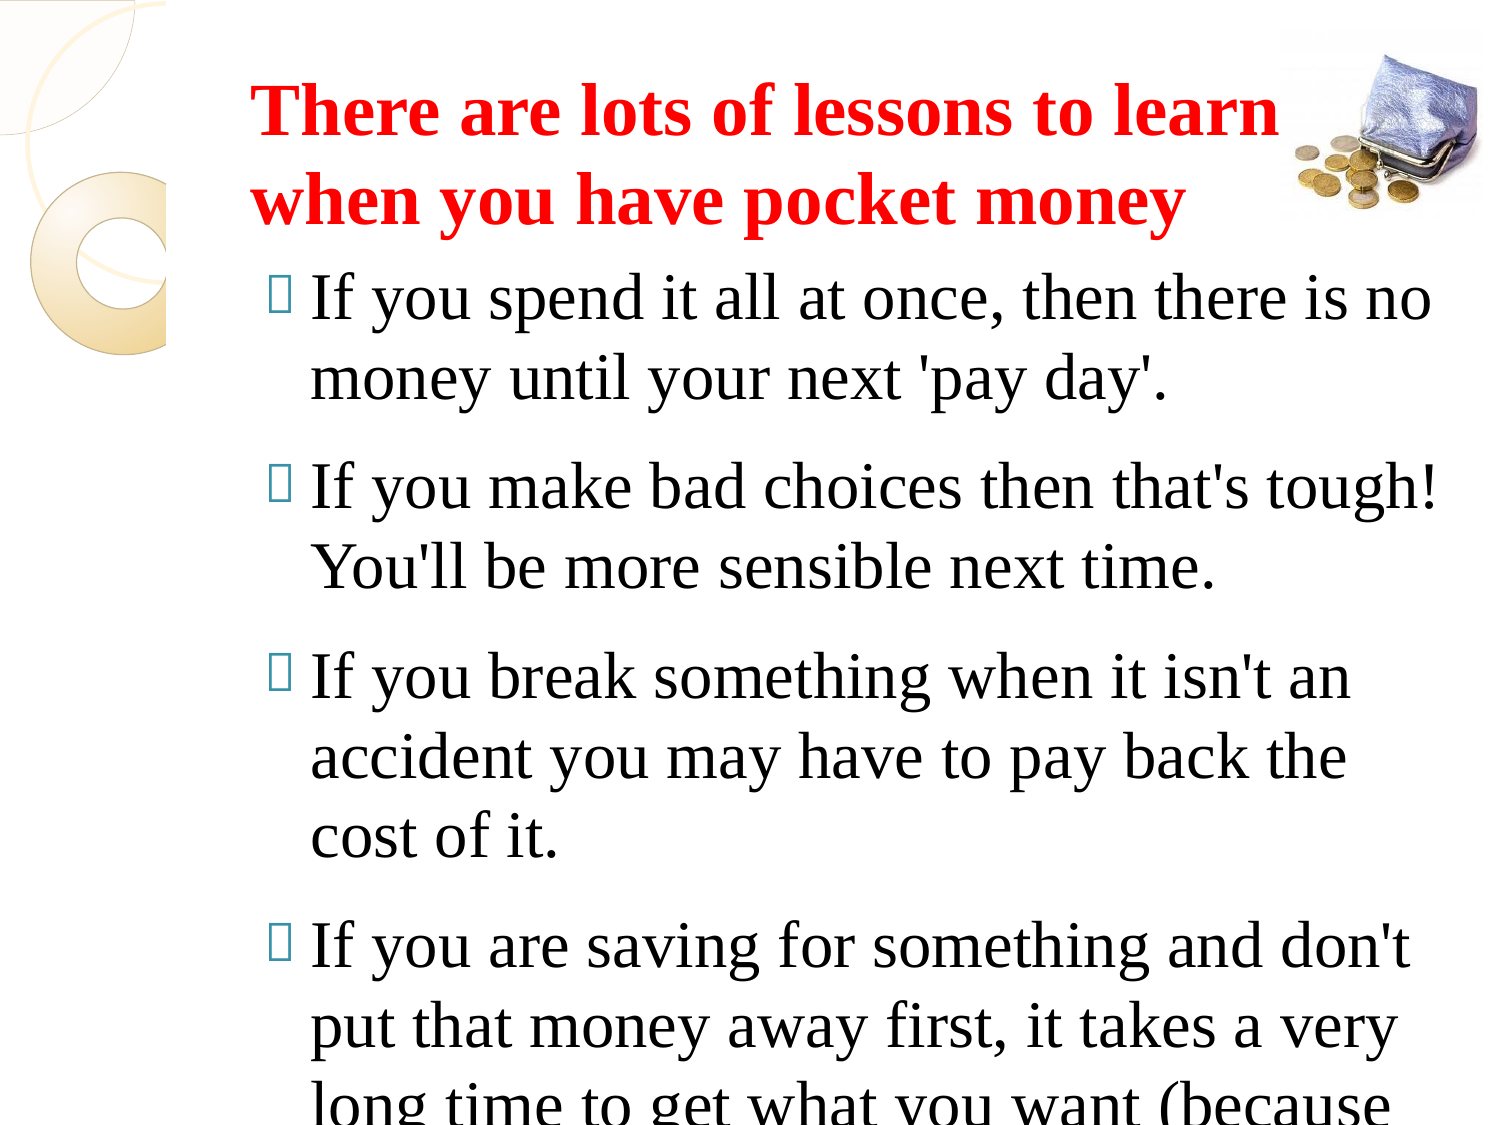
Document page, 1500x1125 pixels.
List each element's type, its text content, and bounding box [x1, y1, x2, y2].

list If you spend it all at once, then there is no money until your next 'pay day'. If you make bad choices then that's tough! You'll be more sensible next time. If you break something when it isn't an accident you may have to pay back the cost of it. If you are saving for something and don't put that money away first, it takes a very long time to get what you want (because you have usually spent your money on something else). If you borrow money, you have to pay it back. [235, 237, 1466, 1125]
picture [1281, 30, 1483, 220]
title There are lots of lessons to learn when you have pocket money [235, 45, 1466, 233]
